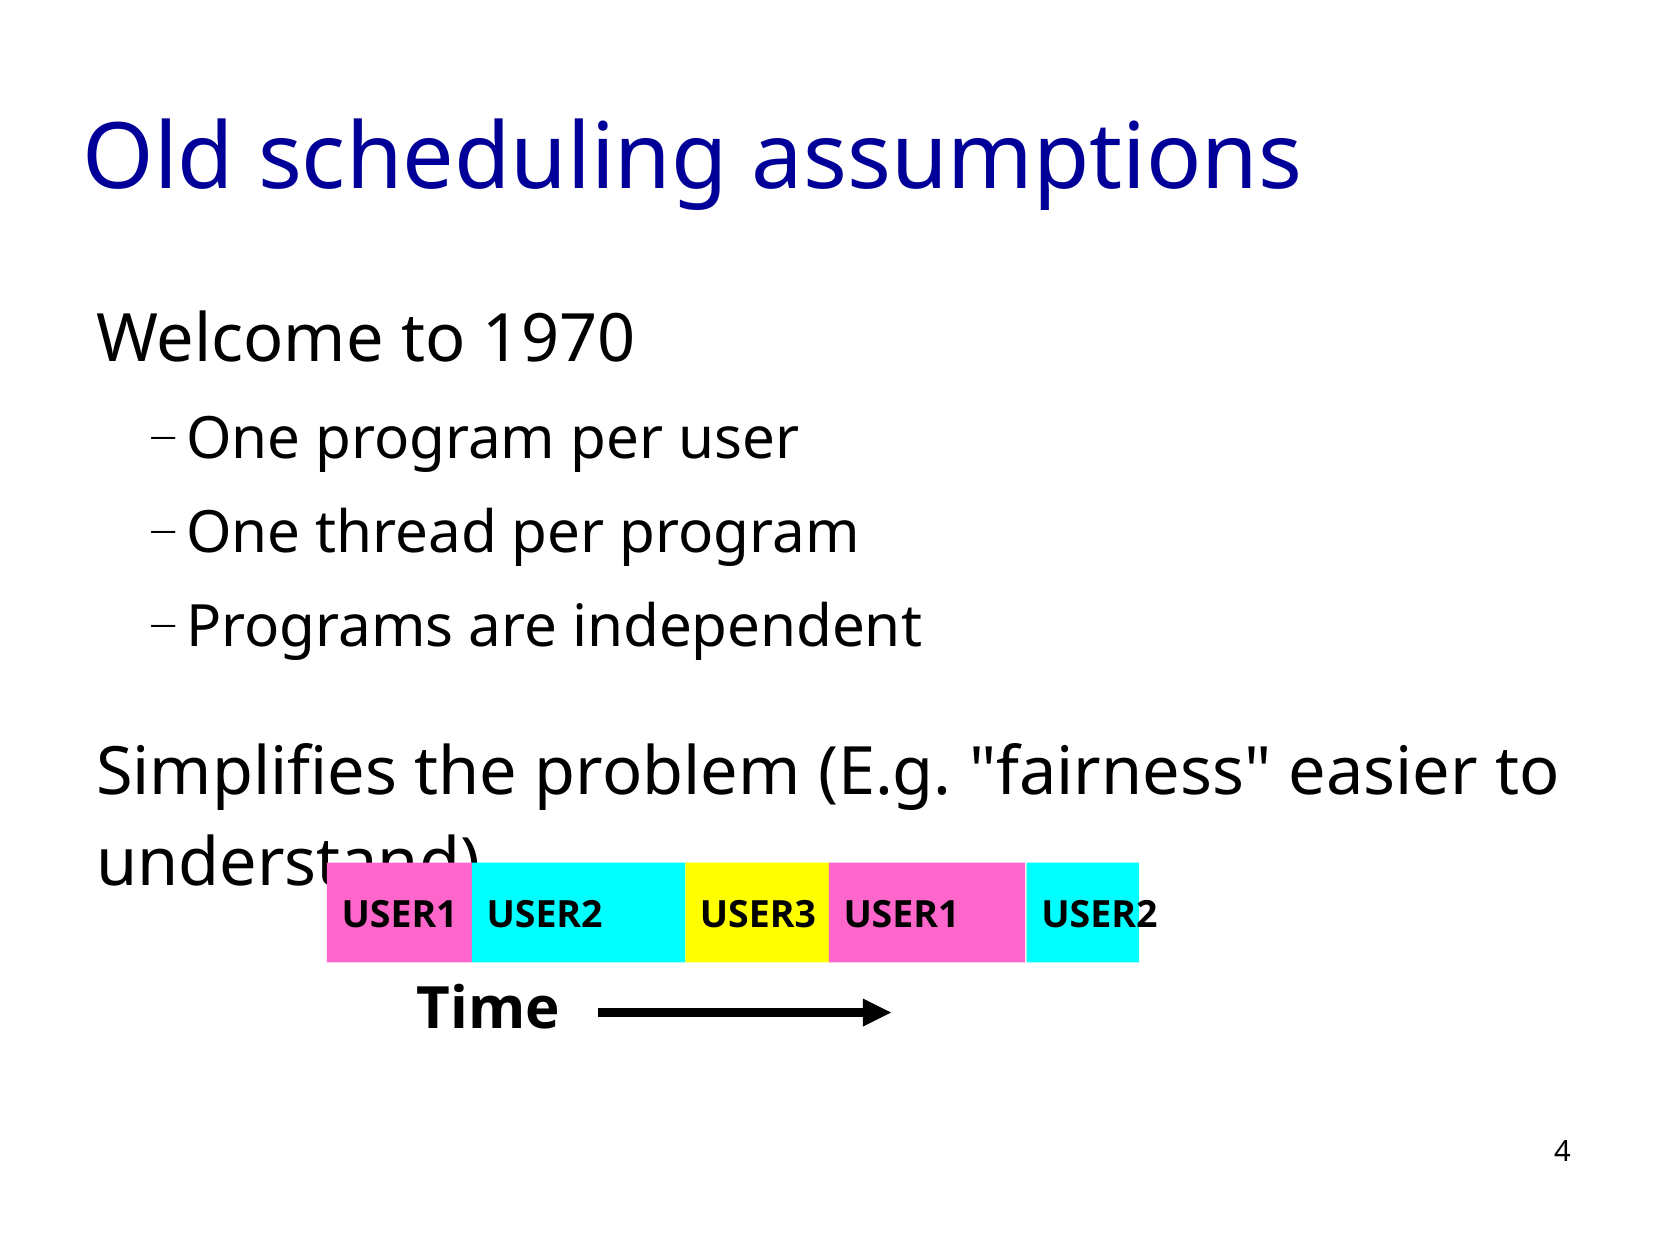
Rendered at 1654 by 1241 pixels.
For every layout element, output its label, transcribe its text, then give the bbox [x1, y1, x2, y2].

text_box USER1 [828, 862, 1026, 963]
text_box USER3 [685, 862, 828, 963]
title Old scheduling assumptions [82, 49, 1571, 257]
text_box USER2 [471, 862, 685, 963]
text_box USER2 [1026, 862, 1140, 963]
text_box USER1 [326, 862, 471, 963]
list Welcome to 1970 One program per user One thread per program Programs are independent Simplifies the problem (E.g. "fairness" easier to understand) [60, 290, 1571, 1096]
text_box Time [402, 962, 591, 1048]
